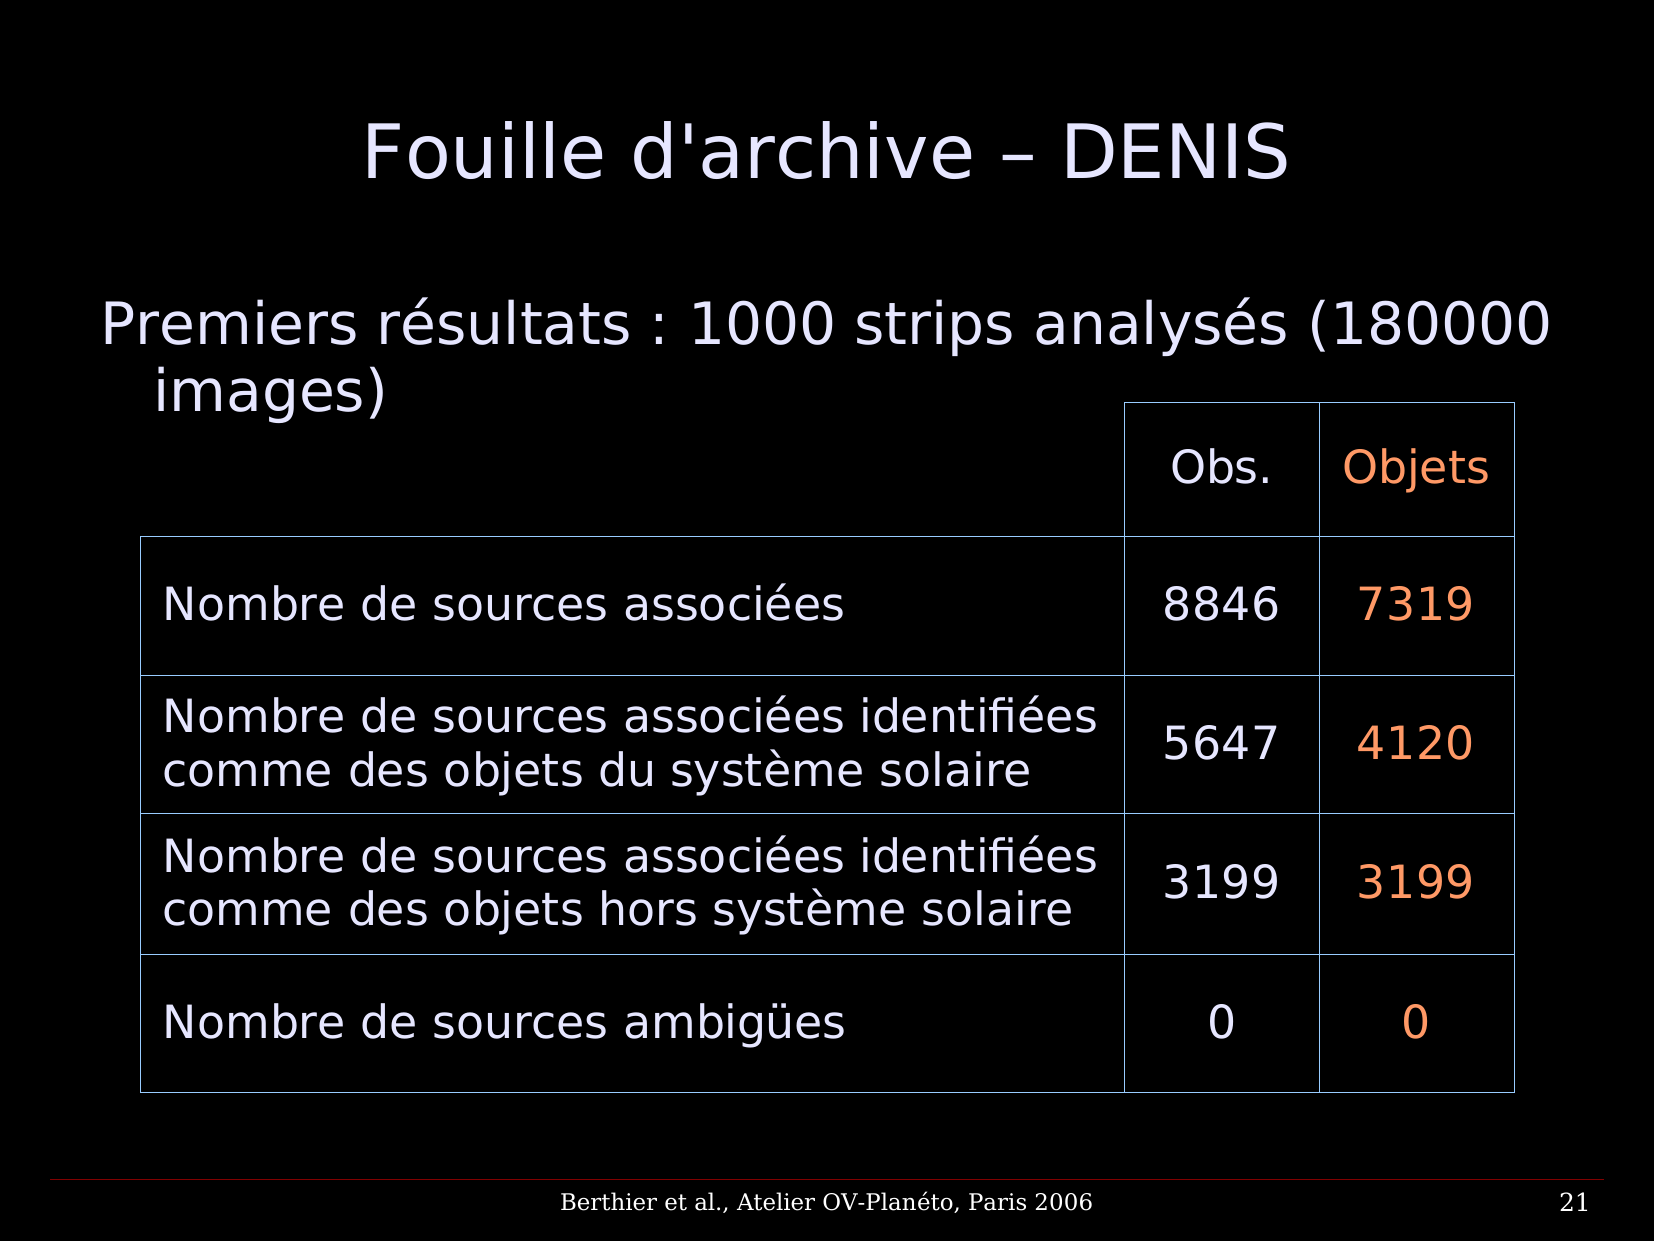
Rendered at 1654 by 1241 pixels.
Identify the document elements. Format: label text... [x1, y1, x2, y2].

title Fouille d'archive – DENIS [82, 49, 1571, 257]
list Premiers résultats : 1000 strips analysés (180000 images) [82, 290, 1571, 1109]
chart [137, 399, 1516, 1095]
